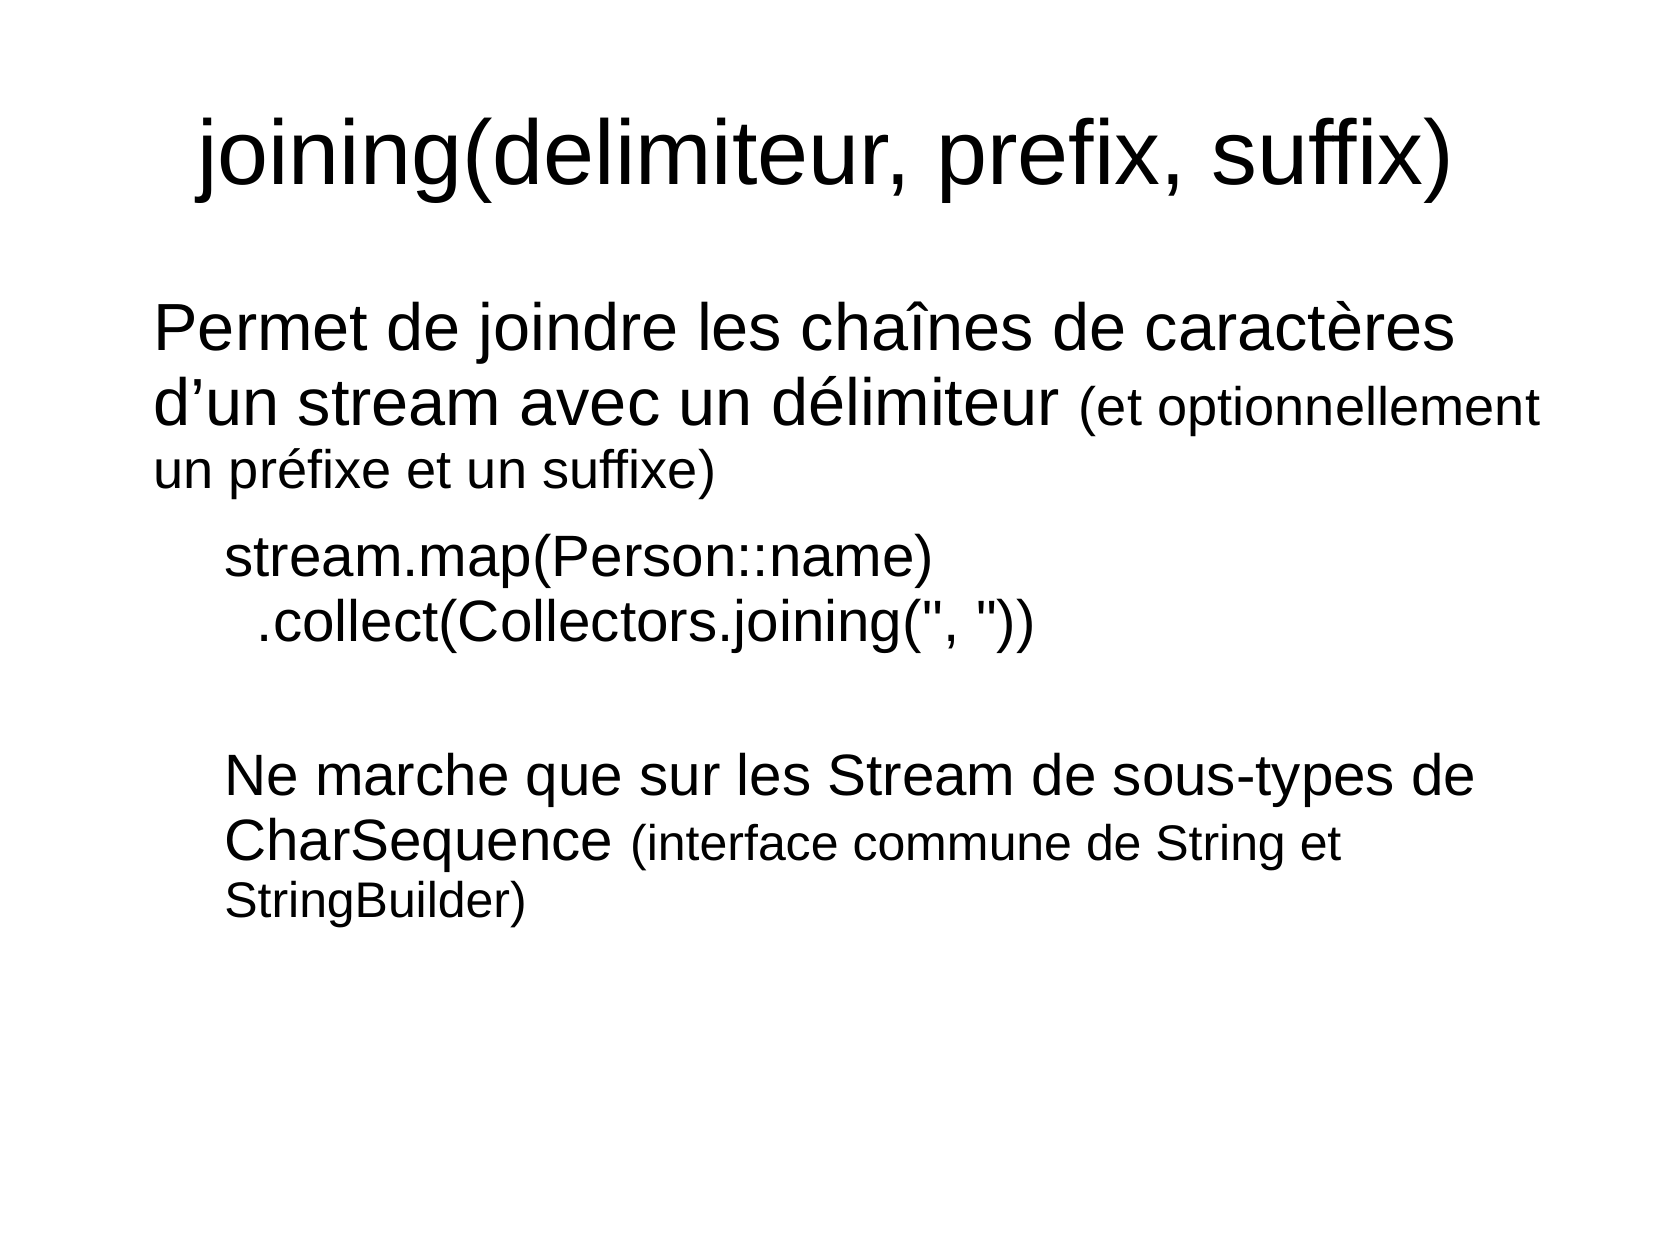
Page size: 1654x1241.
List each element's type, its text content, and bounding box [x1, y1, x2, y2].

title joining(delimiteur, prefix, suffix) [82, 49, 1571, 257]
list Permet de joindre les chaînes de caractères d’un stream avec un délimiteur (et optionnellement un préfixe et un suffixe) stream.map(Person::name) .collect(Collectors.joining(", ")) Ne marche que sur les Stream de sous-types de CharSequence (interface commune de String et StringBuilder) [82, 290, 1571, 1010]
